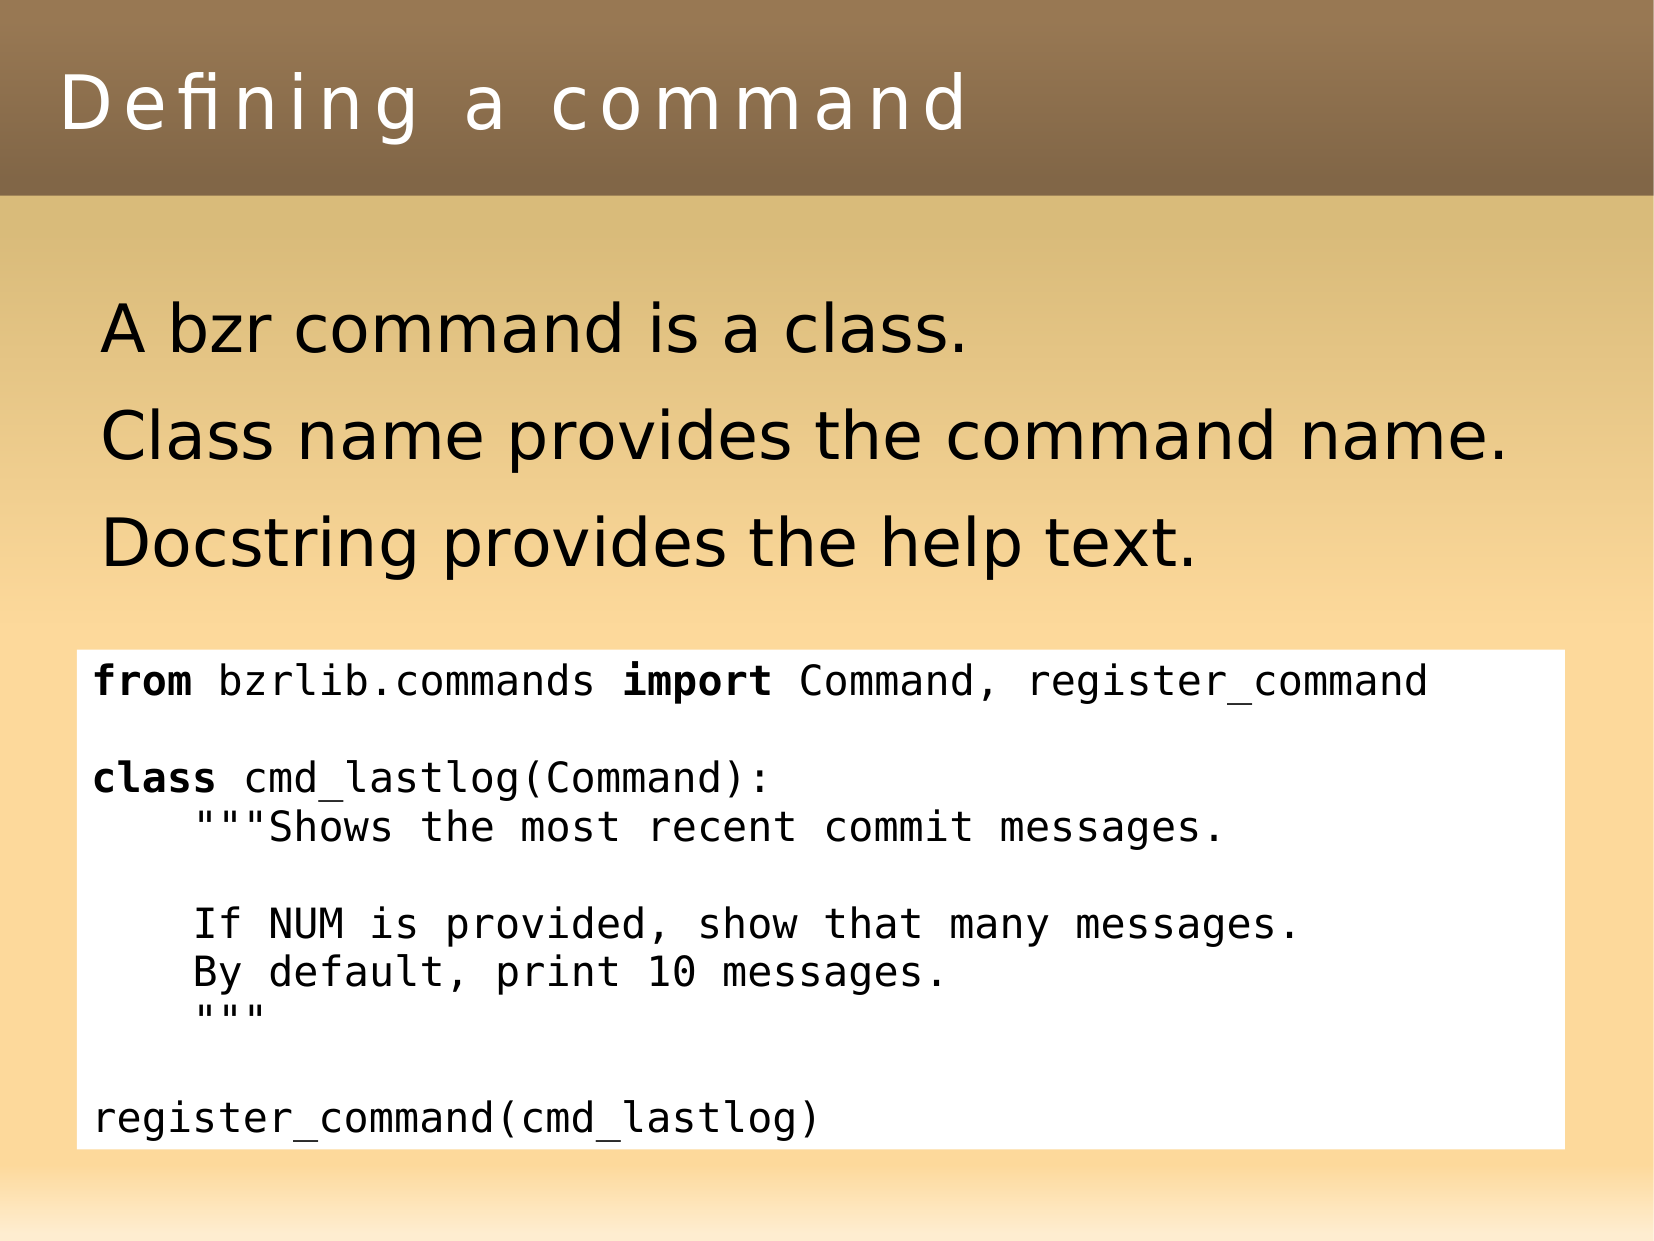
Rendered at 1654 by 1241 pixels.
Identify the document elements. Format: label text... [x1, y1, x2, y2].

title Defining a command [59, 29, 1595, 178]
text_box from bzrlib.commands import Command, register_command class cmd_lastlog(Command): """Shows the most recent commit messages. If NUM is provided, show that many messages. By default, print 10 messages. """ register_command(cmd_lastlog) [76, 649, 1565, 1150]
list A bzr command is a class. Class name provides the command name. Docstring provides the help text. [82, 290, 1571, 1109]
picture [0, 0, 1654, 1241]
